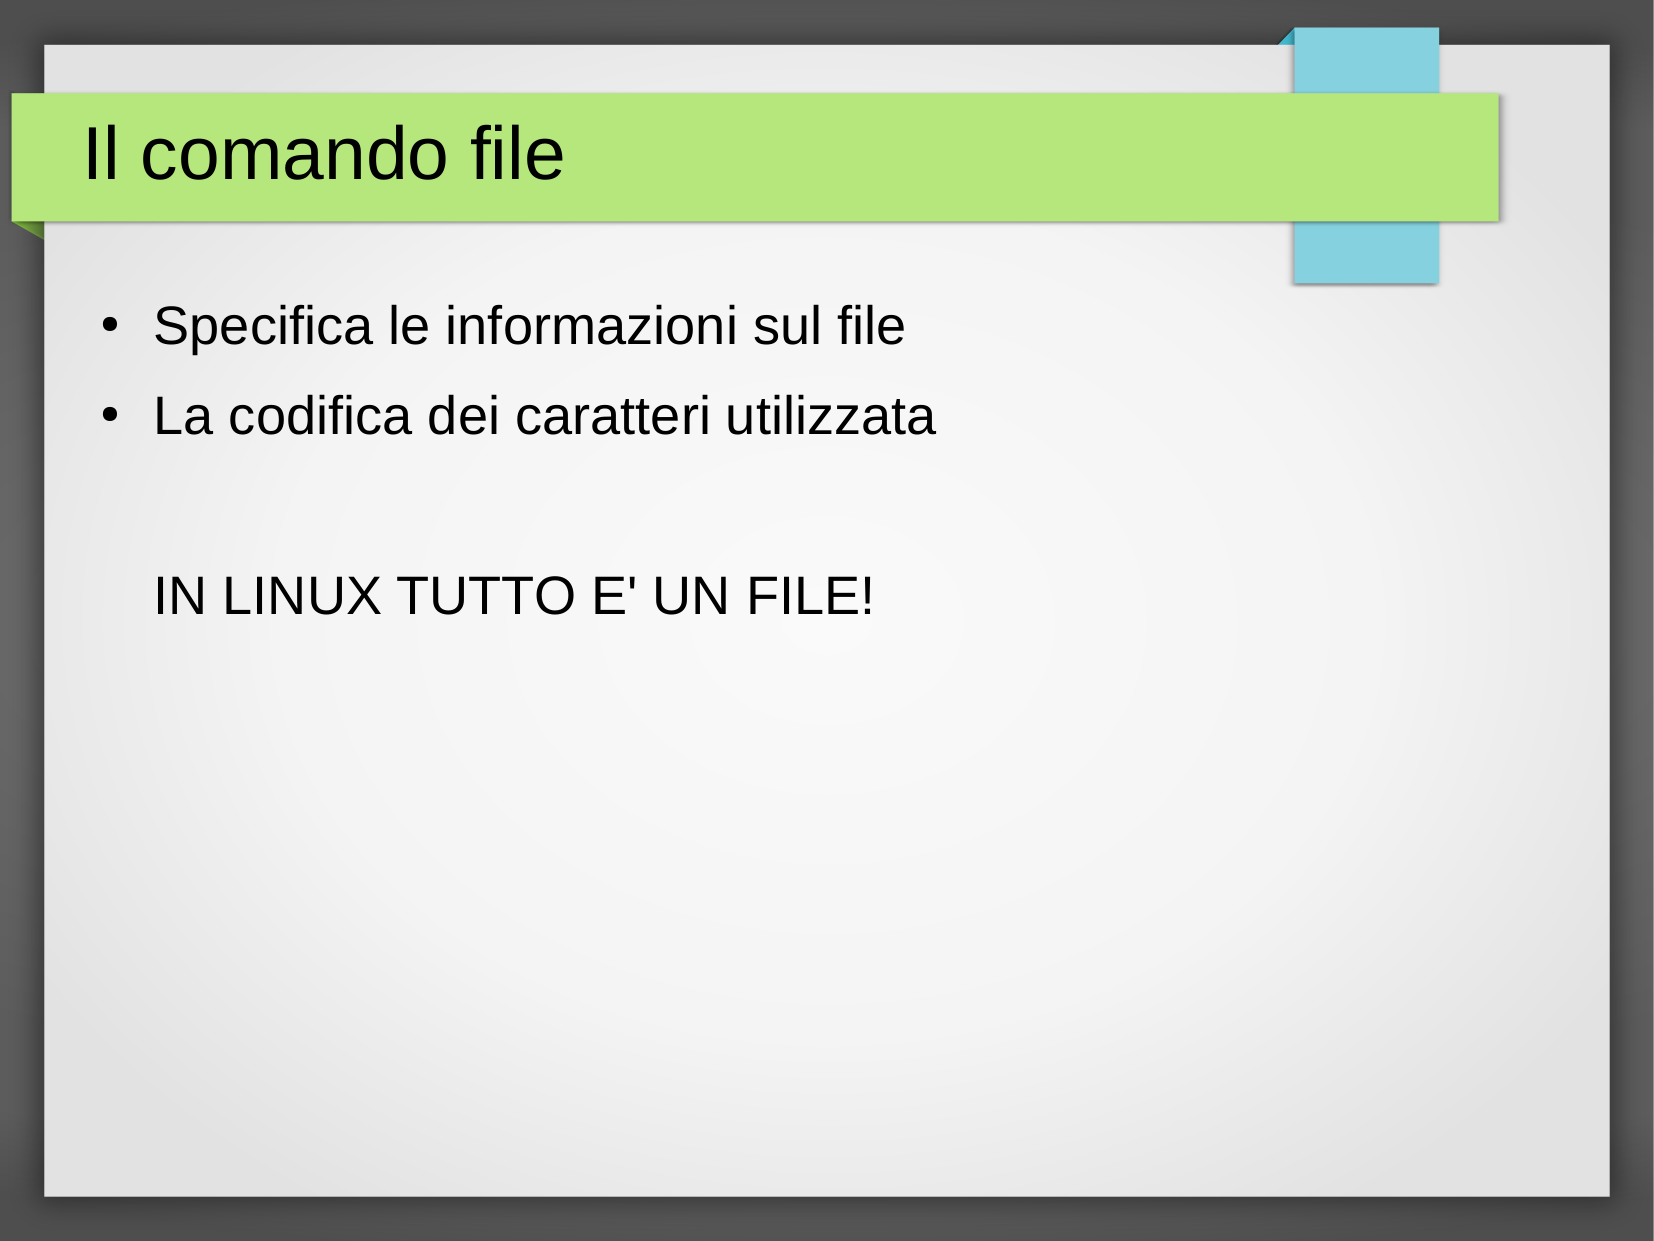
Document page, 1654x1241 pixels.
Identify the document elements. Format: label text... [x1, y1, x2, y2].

list Specifica le informazioni sul file La codifica dei caratteri utilizzata IN LINUX TUTTO E' UN FILE! [82, 295, 1571, 1015]
picture [0, 0, 1654, 1241]
title Il comando file [82, 94, 1264, 213]
